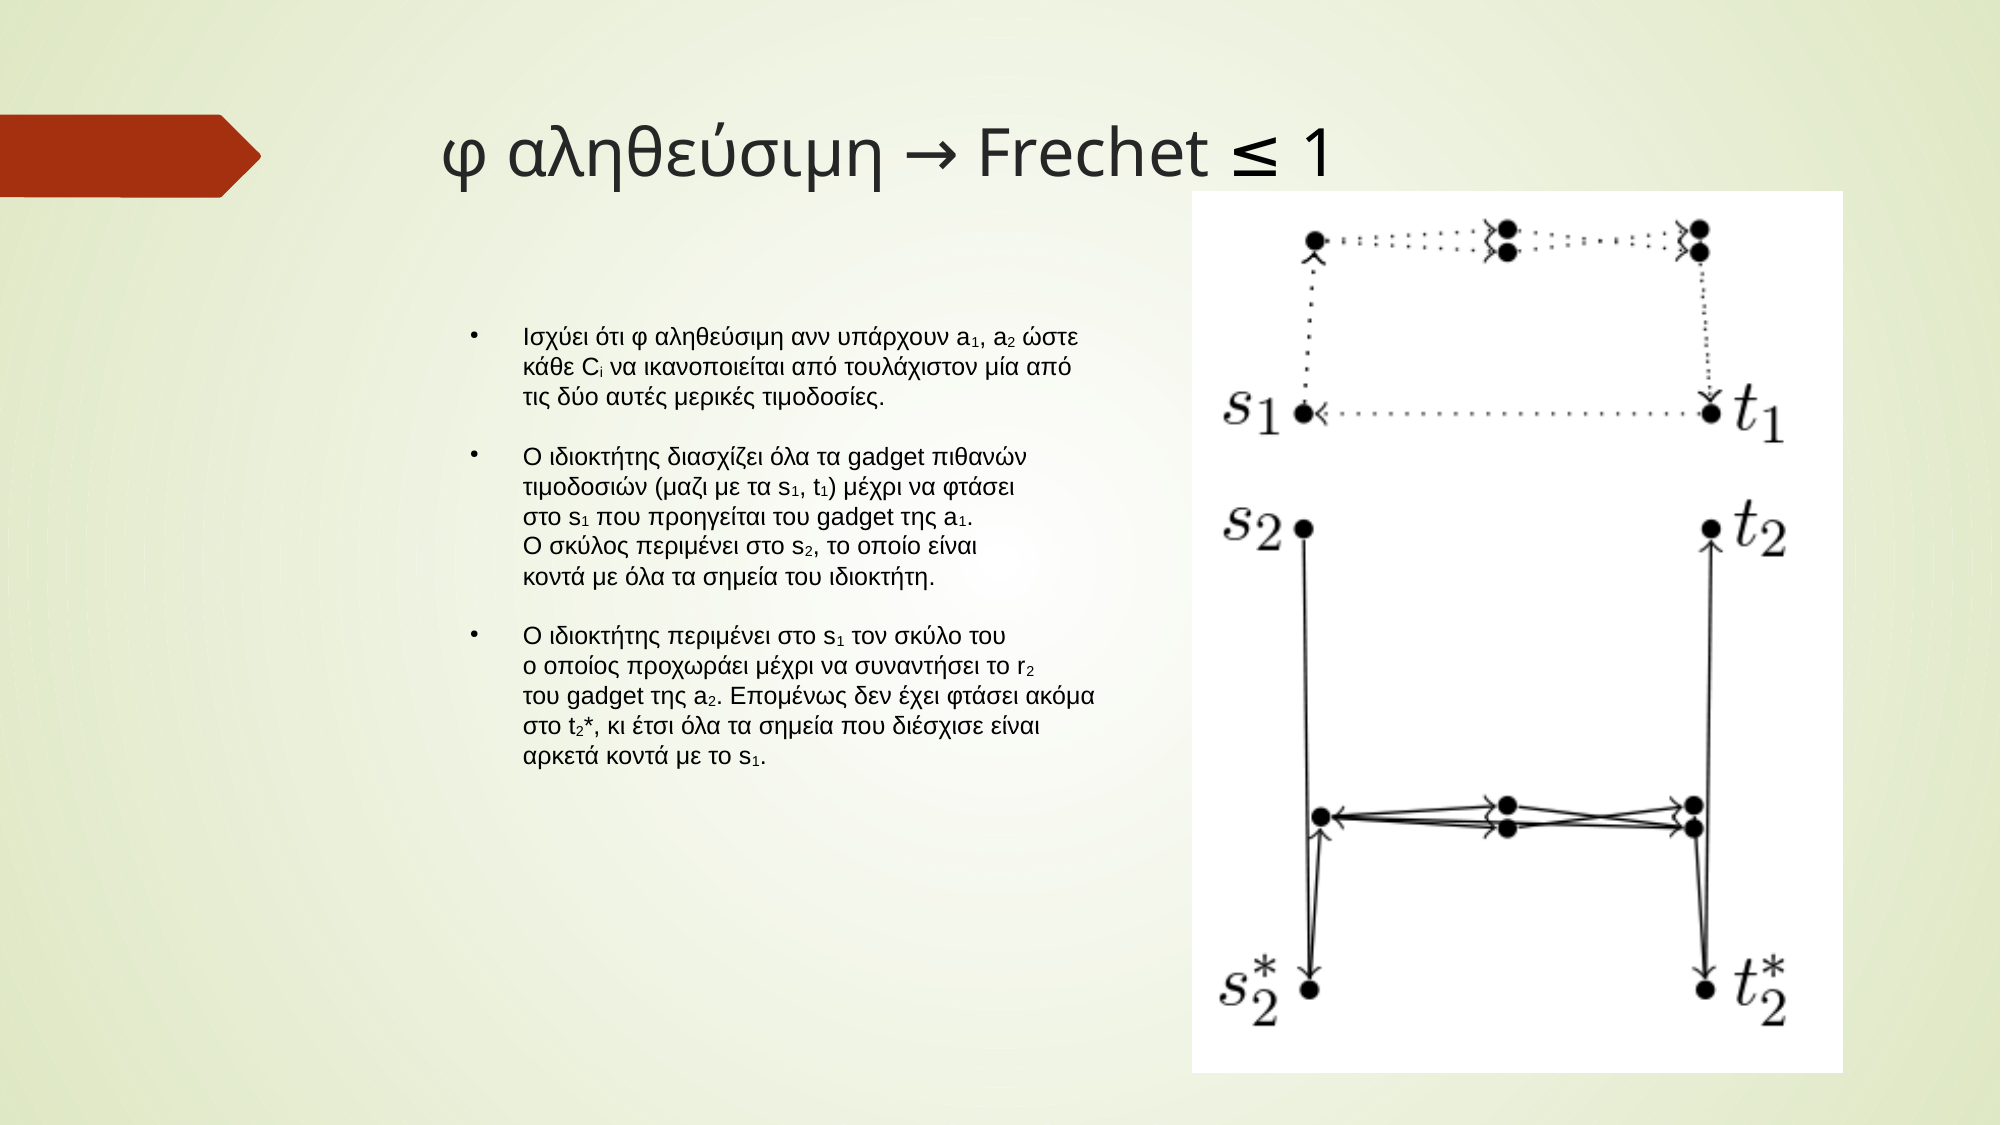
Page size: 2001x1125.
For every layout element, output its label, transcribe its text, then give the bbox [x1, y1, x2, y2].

picture [1192, 191, 1843, 1073]
list Ισχύει ότι φ αληθεύσιμη ανν υπάρχουν a1, a2 ώστε κάθε Ci να ικανοποιείται από τουλάχιστον μία από τις δύο αυτές μερικές τιμοδοσίες. Ο ιδιοκτήτης διασχίζει όλα τα gadget πιθανών τιμοδοσιών (μαζι με τα s1, t1) μέχρι να φτάσει στο s1 που προηγείται του gadget της a1. Ο σκύλος περιμένει στο s2, το οποίο είναι κοντά με όλα τα σημεία του ιδιοκτήτη. O ιδιοκτήτης περιμένει στο s1 τον σκύλο του ο οποίος προχωράει μέχρι να συναντήσει το r2 του gadget της a2. Επομένως δεν έχει φτάσει ακόμα στο t2*, κι έτσι όλα τα σημεία που διέσχισε είναι αρκετά κοντά με το s1. [437, 313, 1192, 1063]
title φ αληθεύσιμη → Frechet ≤ 1 [425, 102, 1888, 313]
